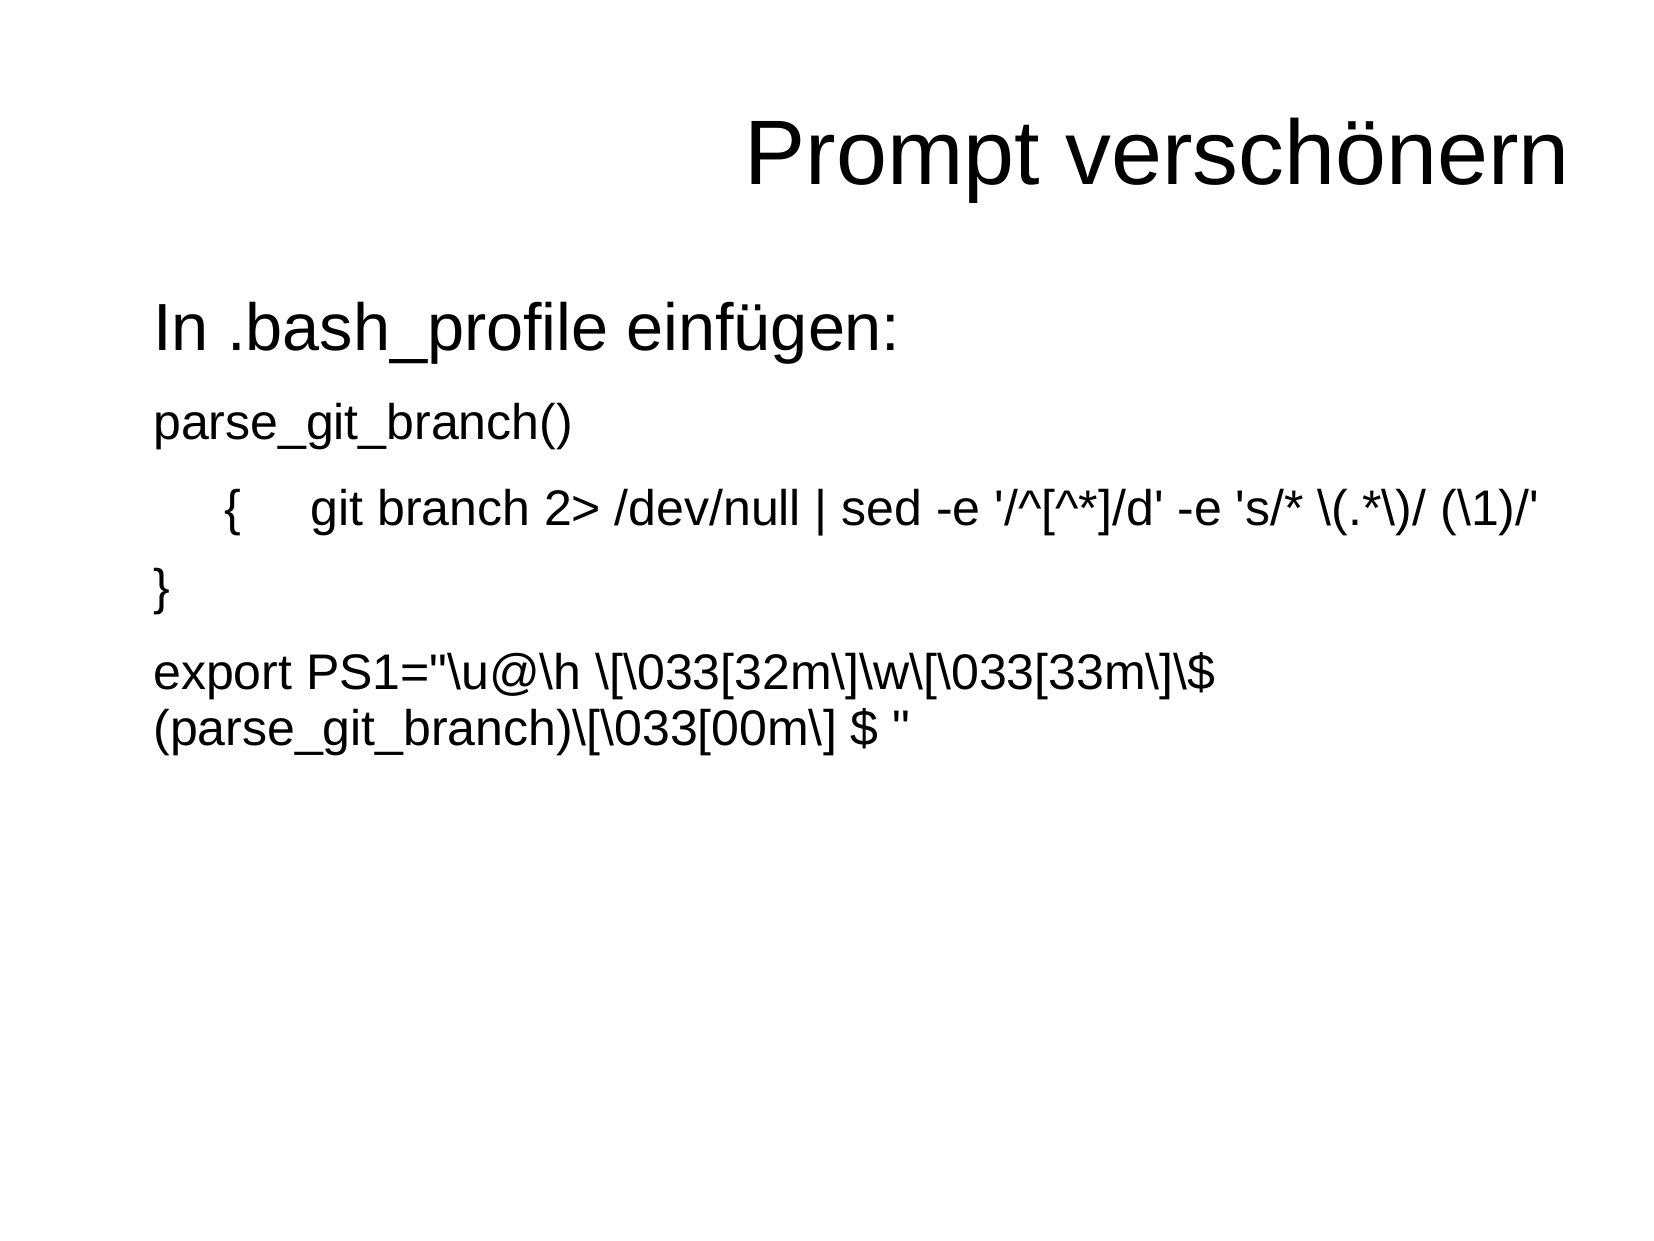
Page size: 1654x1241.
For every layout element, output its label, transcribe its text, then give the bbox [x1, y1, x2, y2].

title Prompt verschönern [82, 49, 1571, 257]
text_box [82, 290, 1571, 1010]
